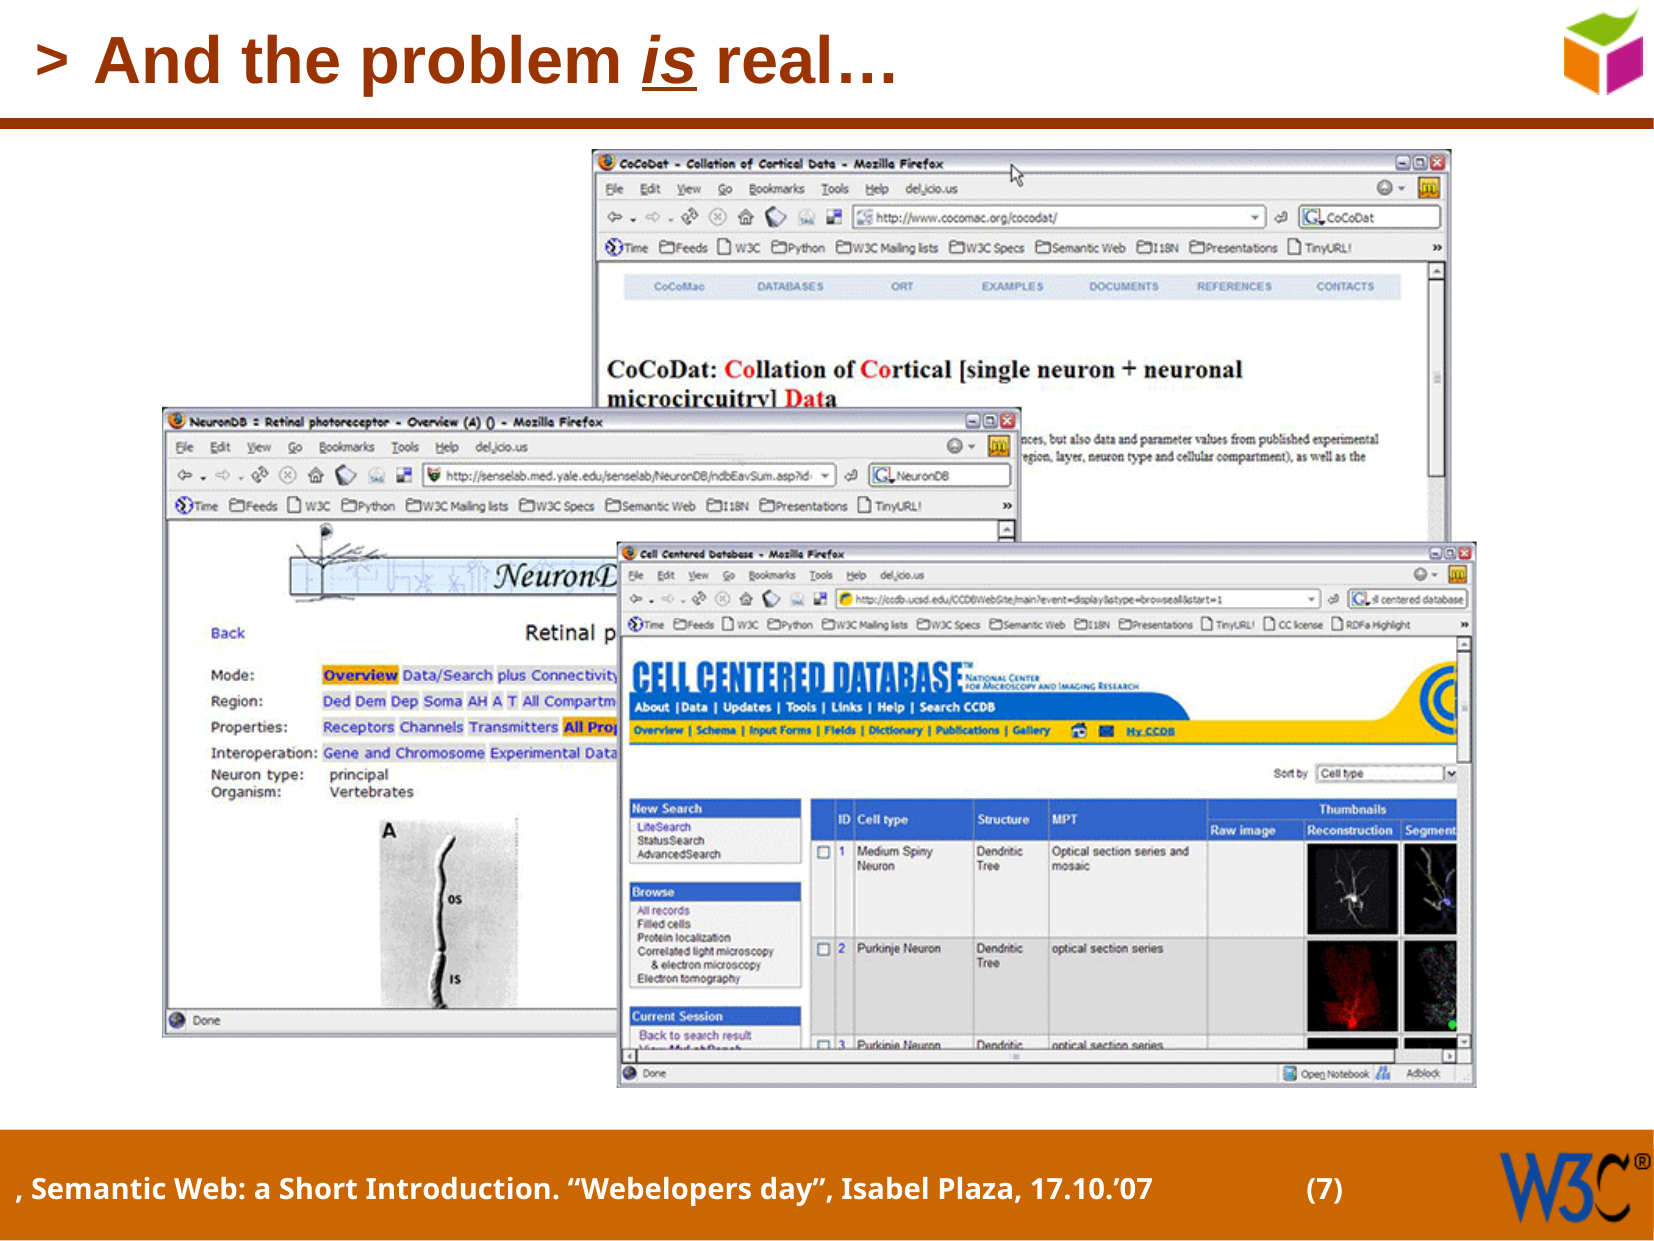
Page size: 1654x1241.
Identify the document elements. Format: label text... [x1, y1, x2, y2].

title And the problem is real… [93, 0, 1493, 119]
picture [162, 149, 1491, 1088]
picture [1564, 5, 1643, 95]
picture [1495, 1149, 1654, 1228]
